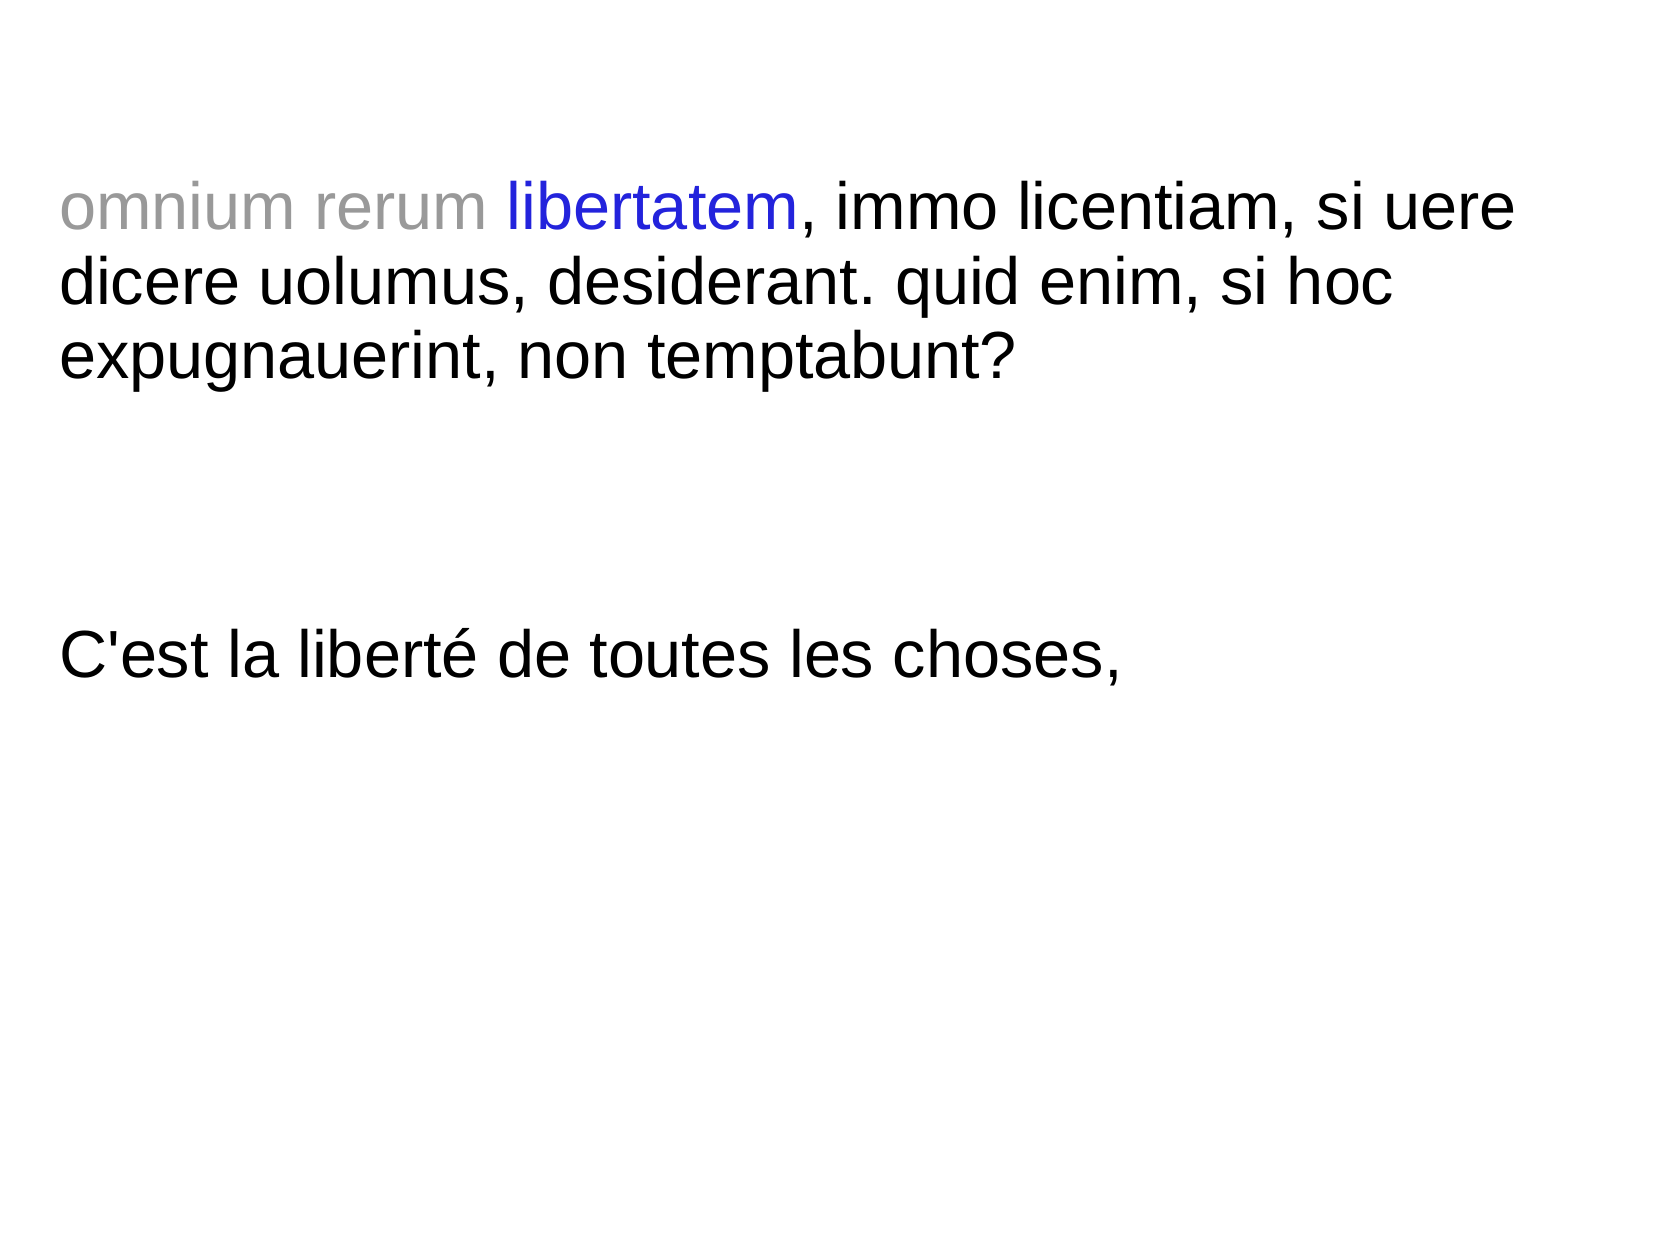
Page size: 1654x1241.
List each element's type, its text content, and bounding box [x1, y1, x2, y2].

subtitle omnium rerum libertatem, immo licentiam, si uere dicere uolumus, desiderant. quid enim, si hoc expugnauerint, non temptabunt? C'est la liberté de toutes les choses, [59, 70, 1548, 791]
title [82, 49, 1571, 257]
